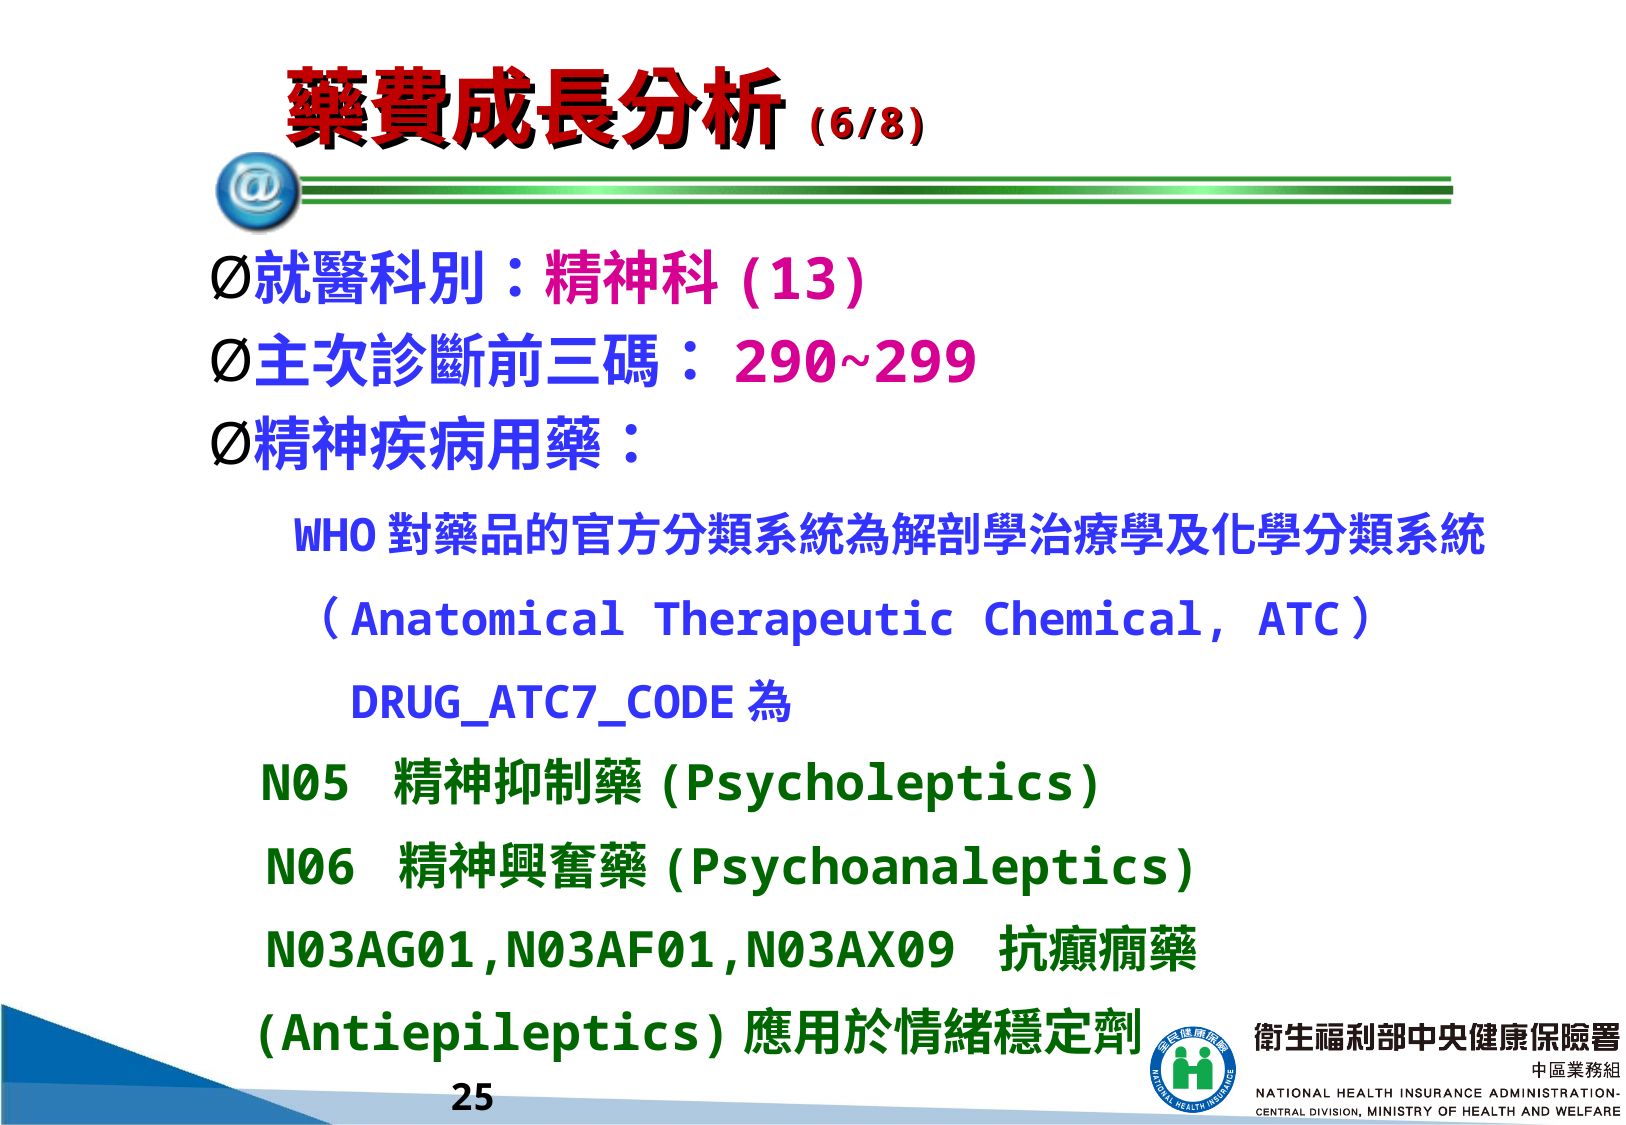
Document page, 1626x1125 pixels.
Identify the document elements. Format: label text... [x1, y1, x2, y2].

text_box 就醫科別：精神科(13) 主次診斷前三碼：290~299 精神疾病用藥： WHO對藥品的官方分類系統為解剖學治療學及化學分類系統（Anatomical Therapeutic Chemical, ATC） DRUG_ATC7_CODE為 N05 精神抑制藥(Psycholeptics) N06 精神興奮藥(Psychoanaleptics) N03AG01,N03AF01,N03AX09 抗癲癇藥(Antiepileptics)應用於情緒穩定劑 [104, 220, 1592, 1068]
title 藥費成長分析(6/8) [268, 10, 1562, 198]
text_box [268, 79, 1625, 268]
text_box [435, 1068, 815, 1125]
